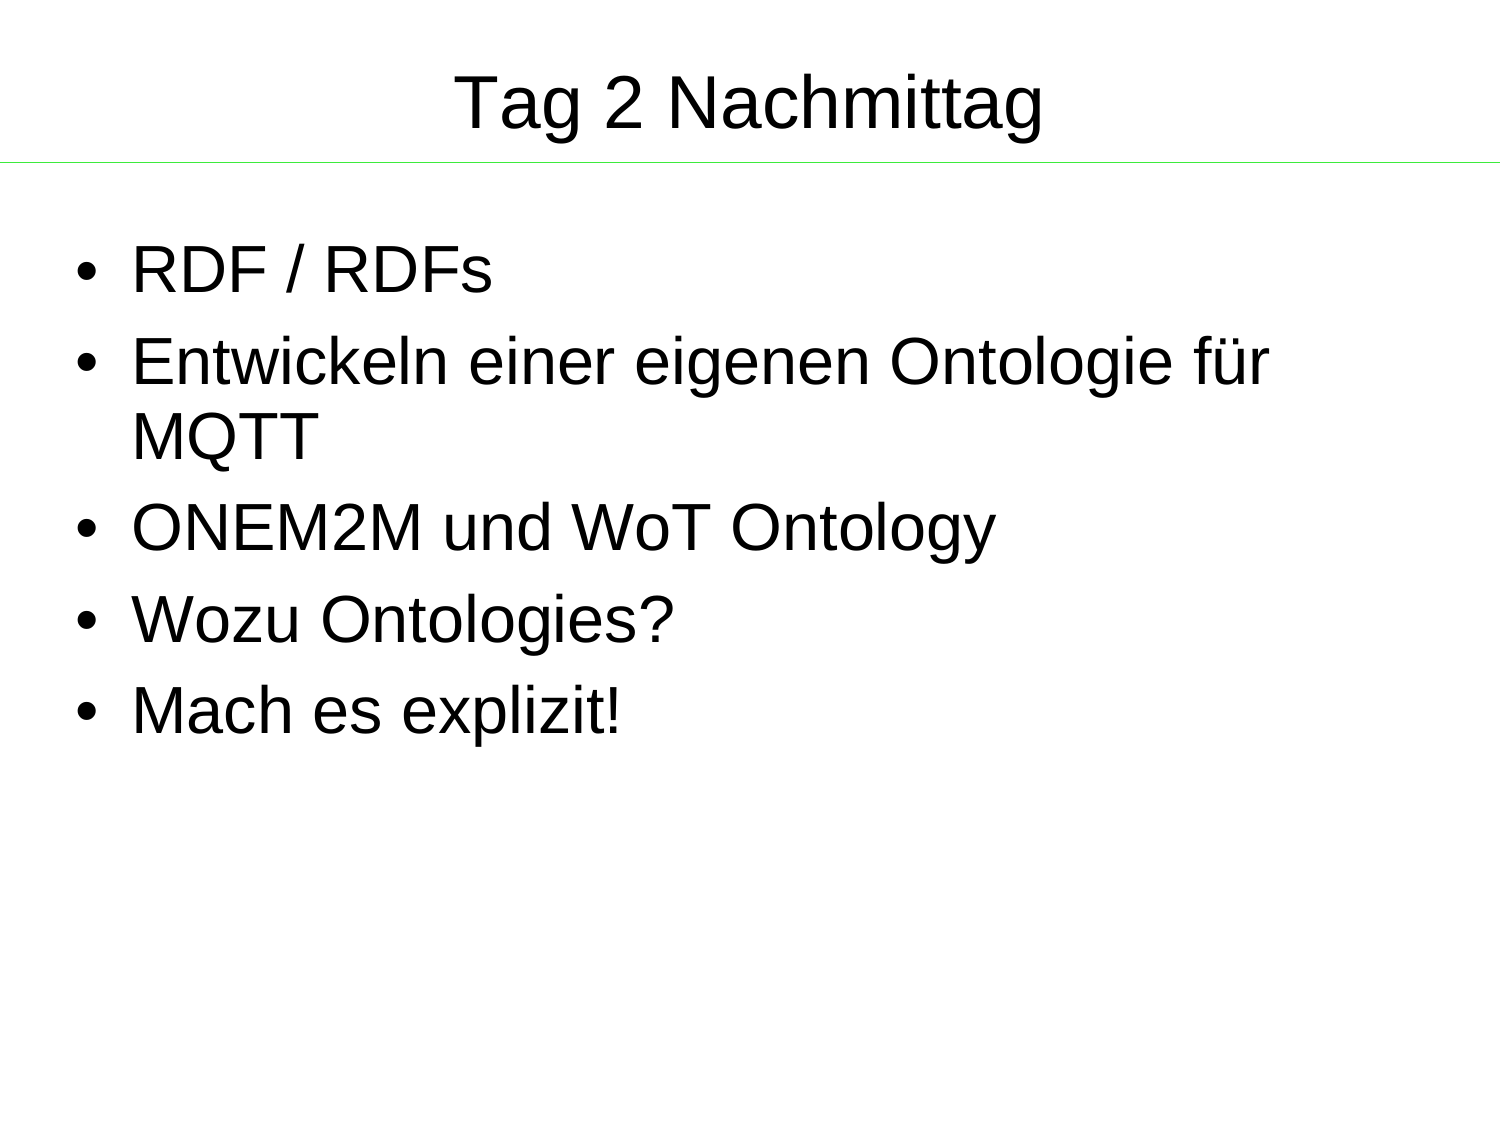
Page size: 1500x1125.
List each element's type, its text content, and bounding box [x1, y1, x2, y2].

title Tag 2 Nachmittag [75, 49, 1426, 156]
list RDF / RDFs Entwickeln einer eigenen Ontologie für MQTT ONEM2M und WoT Ontology Wozu Ontologies? Mach es explizit! [75, 232, 1426, 886]
